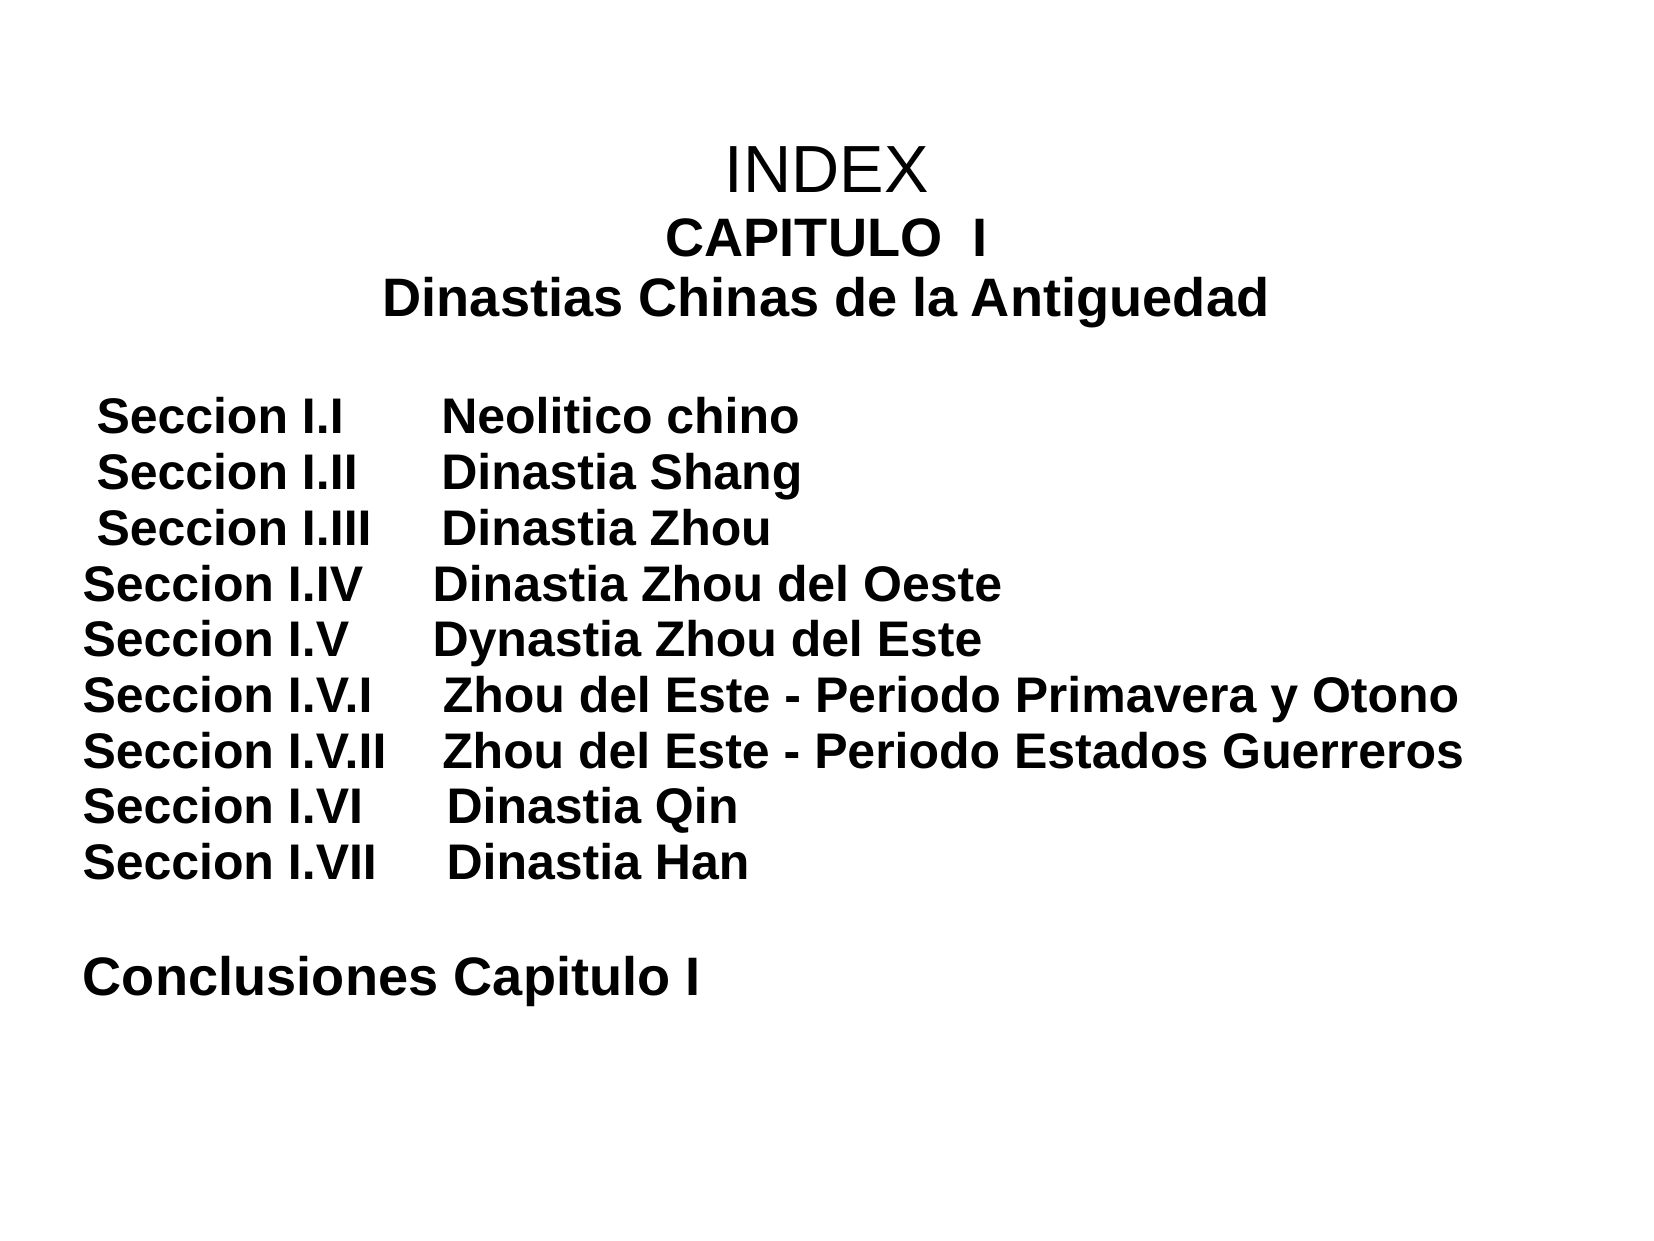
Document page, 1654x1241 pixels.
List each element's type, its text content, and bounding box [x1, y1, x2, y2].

text_box INDEX CAPITULO I Dinastias Chinas de la Antiguedad Seccion I.I Neolitico chino Seccion I.II Dinastia Shang Seccion I.III Dinastia Zhou Seccion I.IV Dinastia Zhou del Oeste Seccion I.V Dynastia Zhou del Este Seccion I.V.I Zhou del Este - Periodo Primavera y Otono Seccion I.V.II Zhou del Este - Periodo Estados Guerreros Seccion I.VI Dinastia Qin Seccion I.VII Dinastia Han Conclusiones Capitulo I [82, 0, 1571, 1241]
